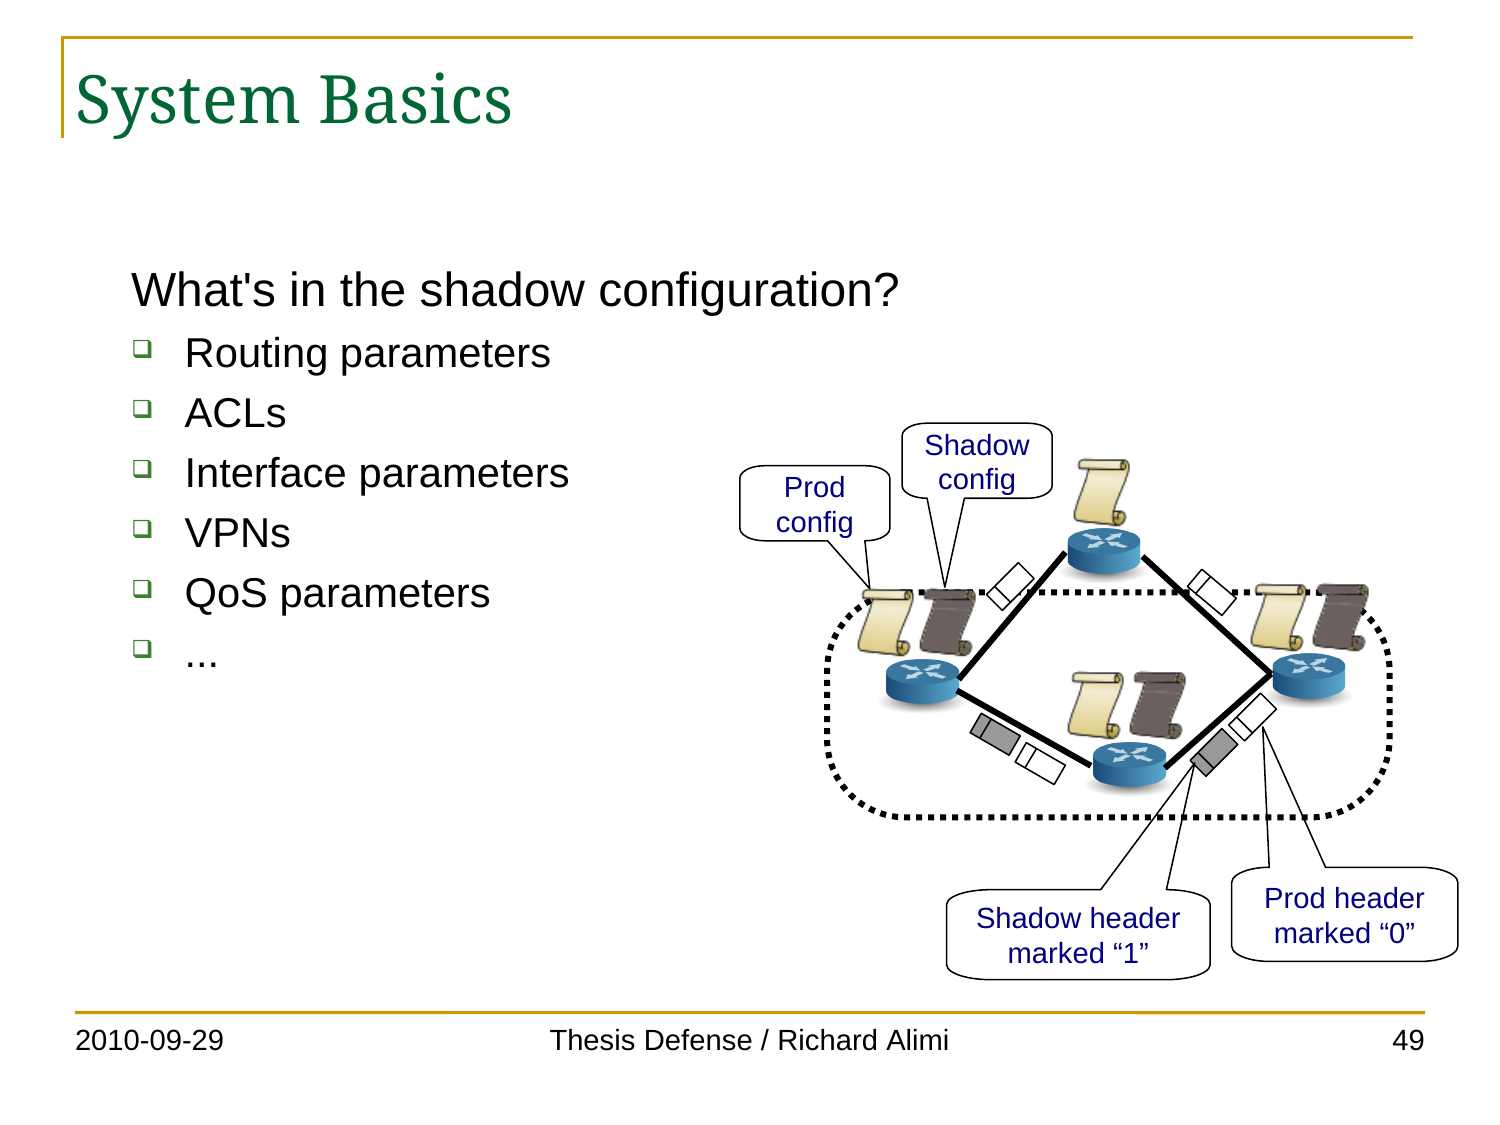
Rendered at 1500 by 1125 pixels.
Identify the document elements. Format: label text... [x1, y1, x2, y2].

text_box Prod config [739, 465, 890, 585]
text_box [1015, 742, 1036, 768]
text_box Shadow header marked “1” [946, 762, 1211, 980]
text_box [970, 713, 990, 738]
text_box [996, 562, 1035, 602]
picture [855, 585, 982, 721]
picture [1065, 668, 1189, 805]
list What's in the shadow configuration? Routing parameters ACLs Interface parameters VPNs QoS parameters ... [75, 262, 1425, 991]
text_box [1190, 753, 1214, 777]
text_box [1199, 728, 1238, 768]
title System Basics [75, 52, 1425, 143]
picture [1248, 580, 1372, 716]
text_box Prod header marked “0” [1231, 726, 1458, 962]
text_box [1228, 718, 1252, 741]
text_box [1197, 576, 1237, 616]
text_box [1026, 749, 1066, 785]
text_box [1237, 693, 1277, 733]
text_box [1187, 569, 1210, 593]
text_box Shadow config [902, 423, 1053, 585]
picture [1050, 455, 1163, 591]
picture [1255, 665, 1265, 683]
text_box [981, 718, 1021, 756]
text_box [986, 587, 1010, 611]
